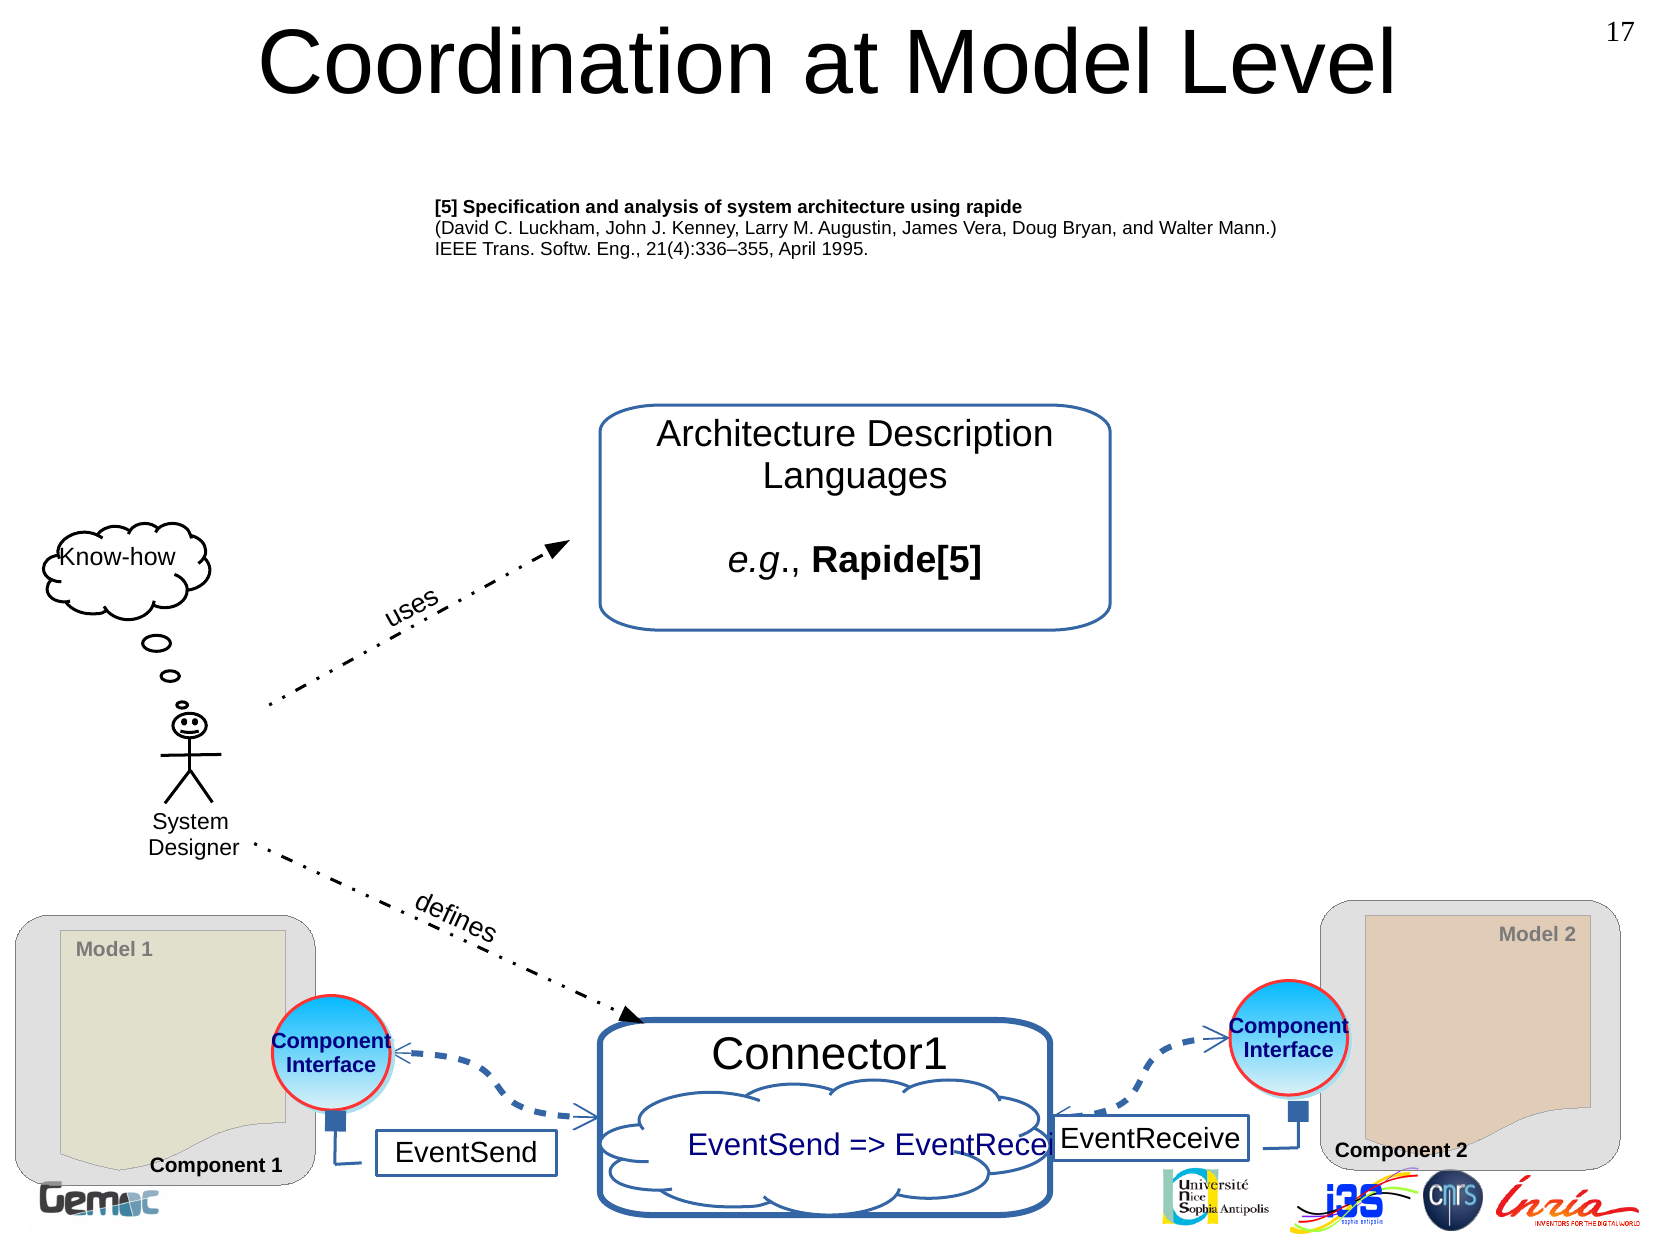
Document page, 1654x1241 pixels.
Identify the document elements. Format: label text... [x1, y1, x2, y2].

text_box EventSend => EventReceive [600, 1080, 1049, 1216]
text_box Component Interface [1230, 980, 1348, 1096]
text_box [15, 915, 316, 1186]
text_box EventReceive [1053, 1116, 1248, 1161]
title Coordination at Model Level [84, 0, 1573, 166]
text_box EventSend [376, 1130, 556, 1175]
text_box Connector1 [696, 1020, 976, 1095]
text_box [1320, 900, 1621, 1171]
text_box Component 1 [135, 1146, 301, 1209]
text_box [600, 1020, 696, 1139]
text_box Know-how [142, 635, 171, 652]
text_box System Designer [92, 773, 296, 869]
text_box Component 2 [1320, 1130, 1486, 1193]
text_box Architecture Description Languages e.g., Rapide[5] [600, 405, 1111, 631]
text_box [833, 1153, 1051, 1216]
text_box Know-how [43, 523, 210, 620]
text_box [5] Specification and analysis of system architecture using rapide (David C. Luckham, John J. Kenney, Larry M. Augustin, James Vera, Doug Bryan, and Walter Mann.) IEEE Trans. Softw. Eng., 21(4):336–355, April 1995. [420, 189, 1381, 331]
text_box [600, 1148, 824, 1216]
text_box [976, 1020, 1051, 1139]
text_box [172, 713, 207, 738]
picture [1137, 1150, 1647, 1241]
text_box Component Interface [272, 995, 391, 1111]
text_box Know-how [160, 670, 180, 682]
